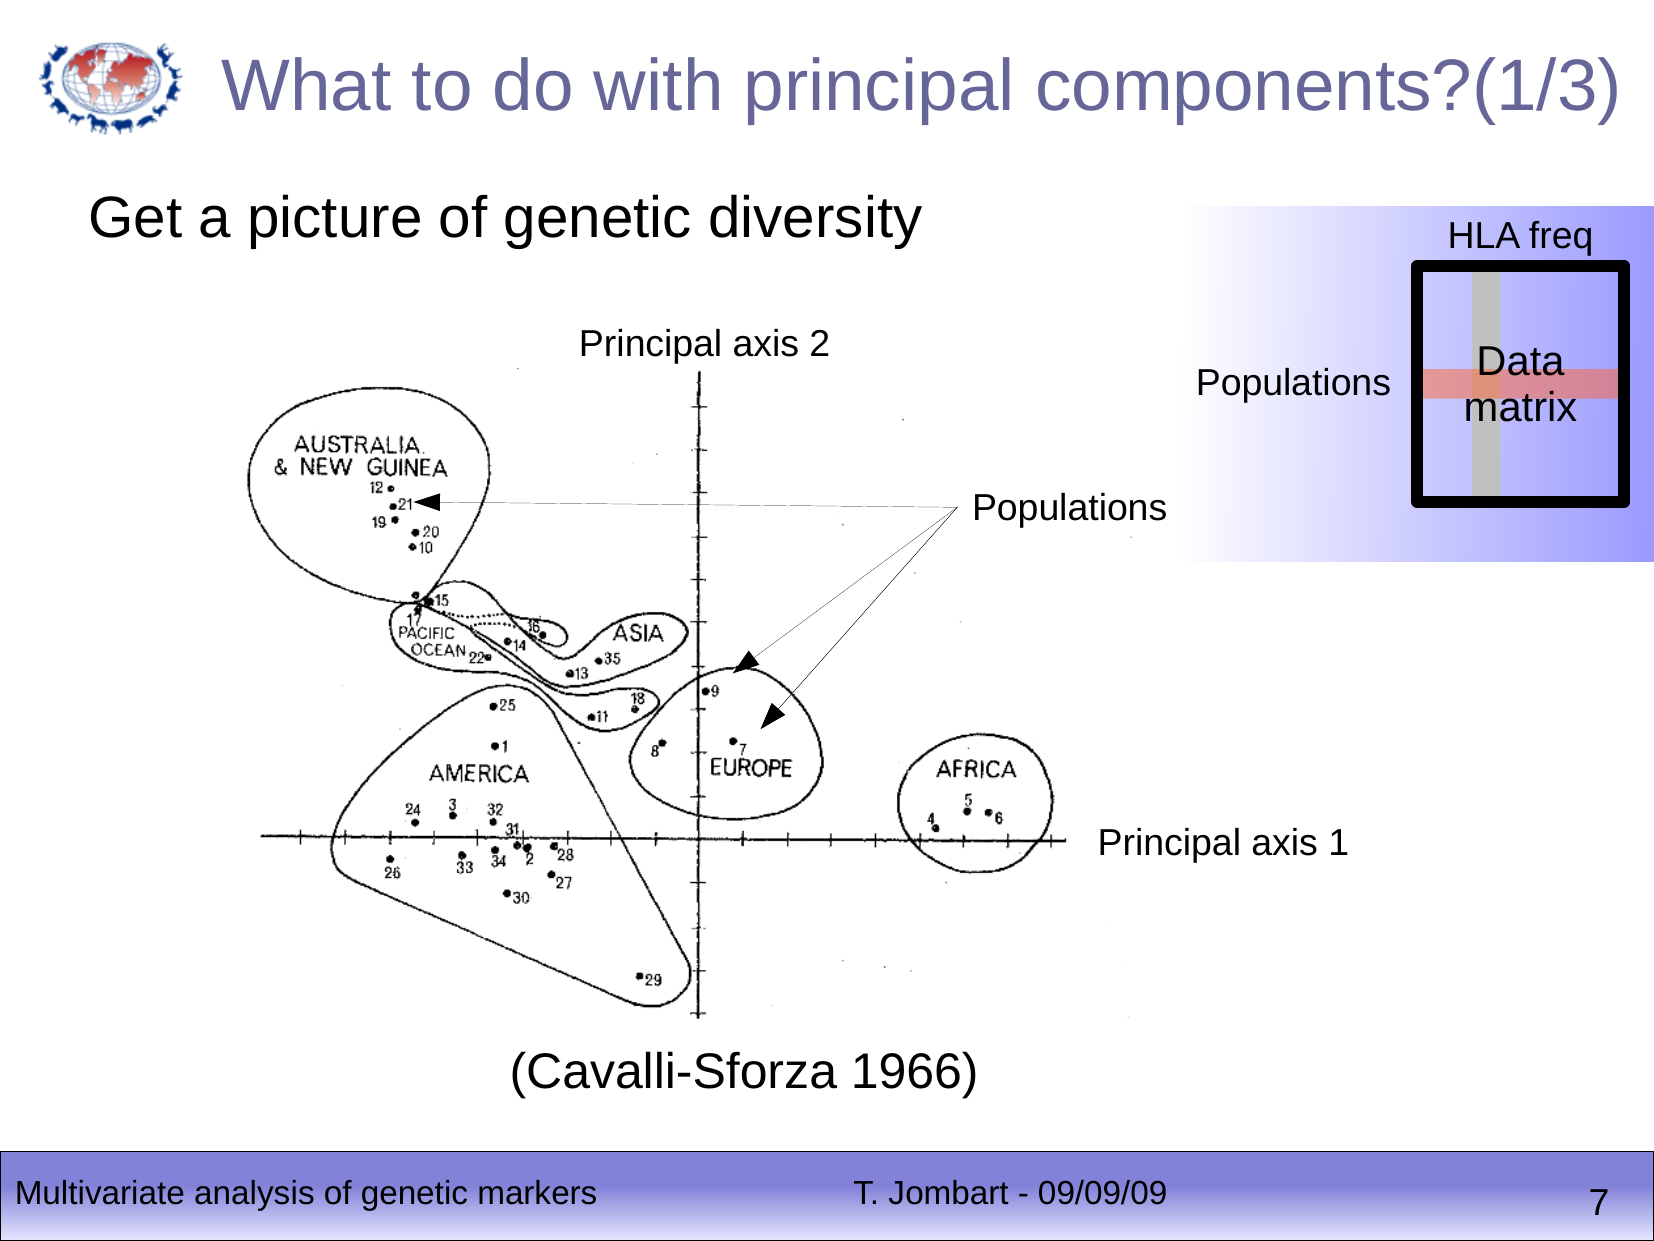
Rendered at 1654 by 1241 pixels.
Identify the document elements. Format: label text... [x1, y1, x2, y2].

text_box Principal axis 2 [564, 315, 846, 368]
text_box Populations [1181, 354, 1406, 441]
text_box Multivariate analysis of genetic markers [0, 1167, 614, 1220]
text_box T. Jombart - 09/09/09 [838, 1167, 1202, 1225]
text_box Populations [957, 479, 1183, 537]
text_box Get a picture of genetic diversity [0, 177, 939, 258]
text_box HLA freq [1433, 206, 1609, 294]
text_box 7 [1573, 1174, 1625, 1232]
picture [25, 29, 186, 144]
text_box (Cavalli-Sforza 1966) [494, 1035, 1052, 1107]
text_box Principal axis 1 [1083, 814, 1365, 871]
text_box Data matrix [1417, 265, 1625, 502]
text_box [0, 1151, 1654, 1241]
picture [207, 368, 1154, 1024]
text_box [1181, 206, 1654, 562]
text_box What to do with principal components?(1/3) [206, 37, 1654, 134]
